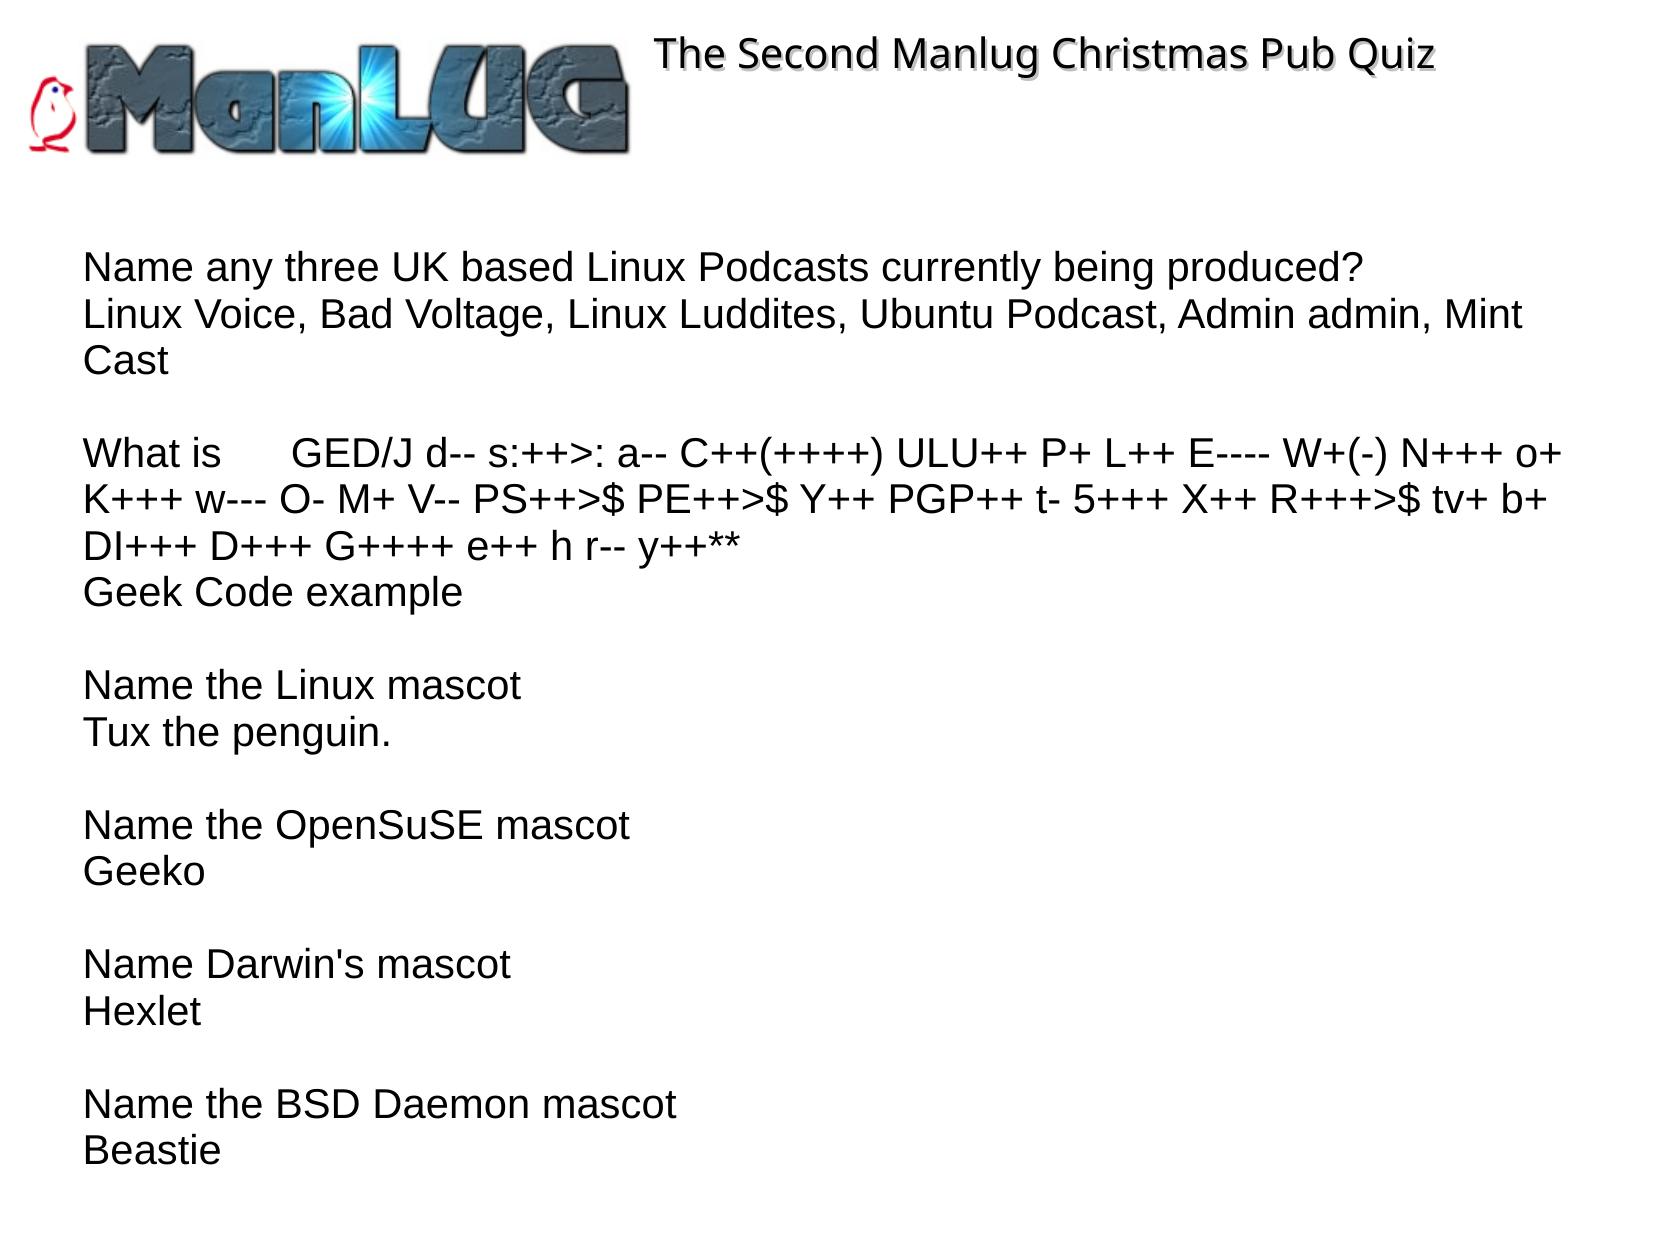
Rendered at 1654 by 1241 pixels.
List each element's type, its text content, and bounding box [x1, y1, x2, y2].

text_box The Second Manlug Christmas Pub Quiz [639, 16, 1577, 91]
subtitle Name any three UK based Linux Podcasts currently being produced? Linux Voice, Bad Voltage, Linux Luddites, Ubuntu Podcast, Admin admin, Mint Cast What is GED/J d-- s:++>: a-- C++(++++) ULU++ P+ L++ E---- W+(-) N+++ o+ K+++ w--- O- M+ V-- PS++>$ PE++>$ Y++ PGP++ t- 5+++ X++ R+++>$ tv+ b+ DI+++ D+++ G++++ e++ h r-- y++** Geek Code example Name the Linux mascot Tux the penguin. Name the OpenSuSE mascot Geeko Name Darwin's mascot Hexlet Name the BSD Daemon mascot Beastie [82, 224, 1571, 1193]
picture [16, 35, 638, 161]
